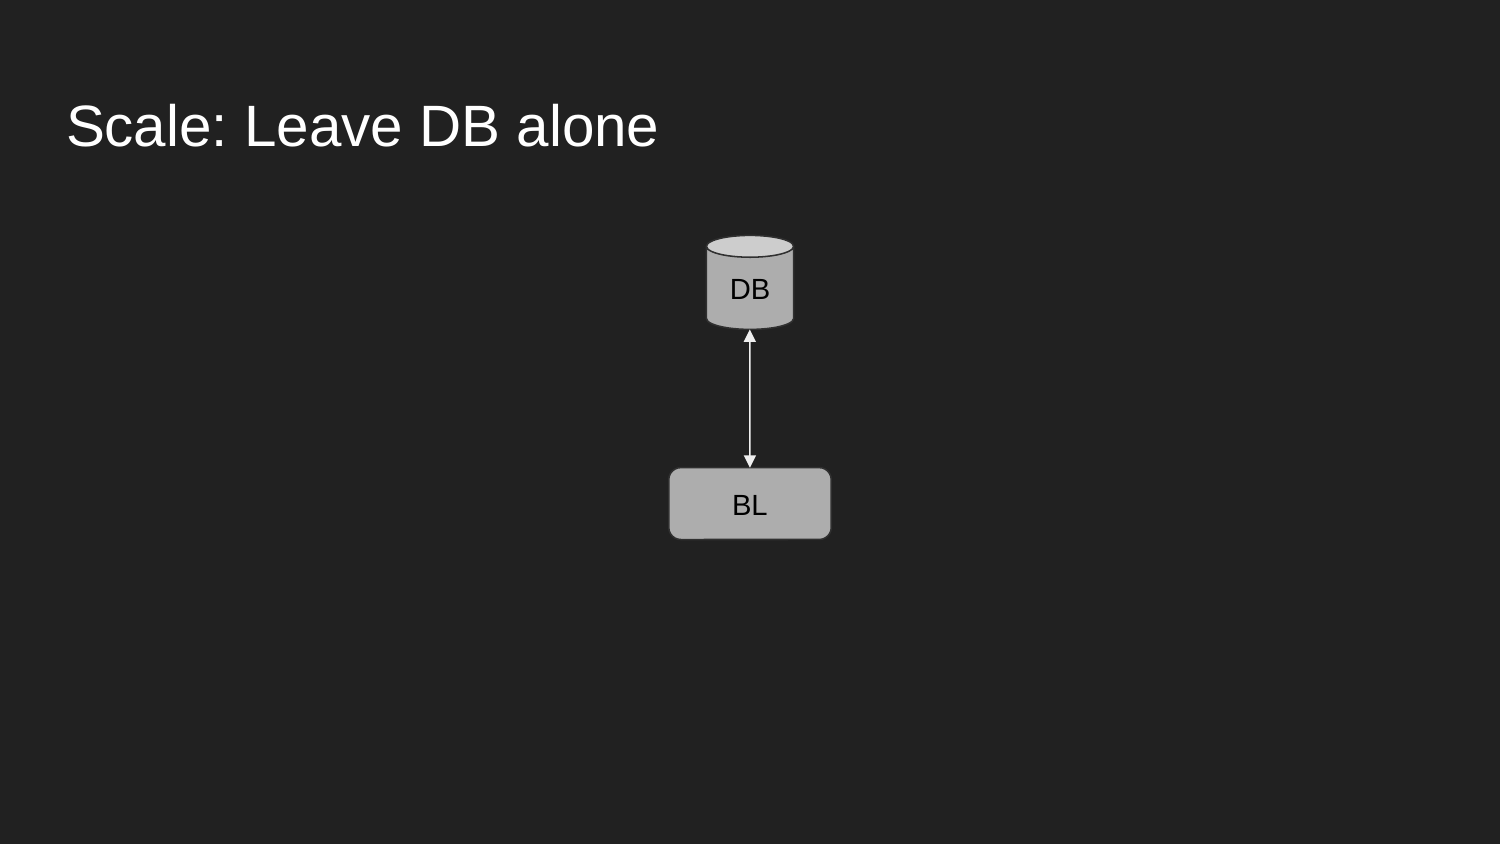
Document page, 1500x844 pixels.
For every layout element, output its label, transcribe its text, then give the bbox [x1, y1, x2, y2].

title Scale: Leave DB alone [51, 72, 1449, 167]
text_box DB [706, 248, 794, 330]
text_box BL [668, 467, 832, 540]
